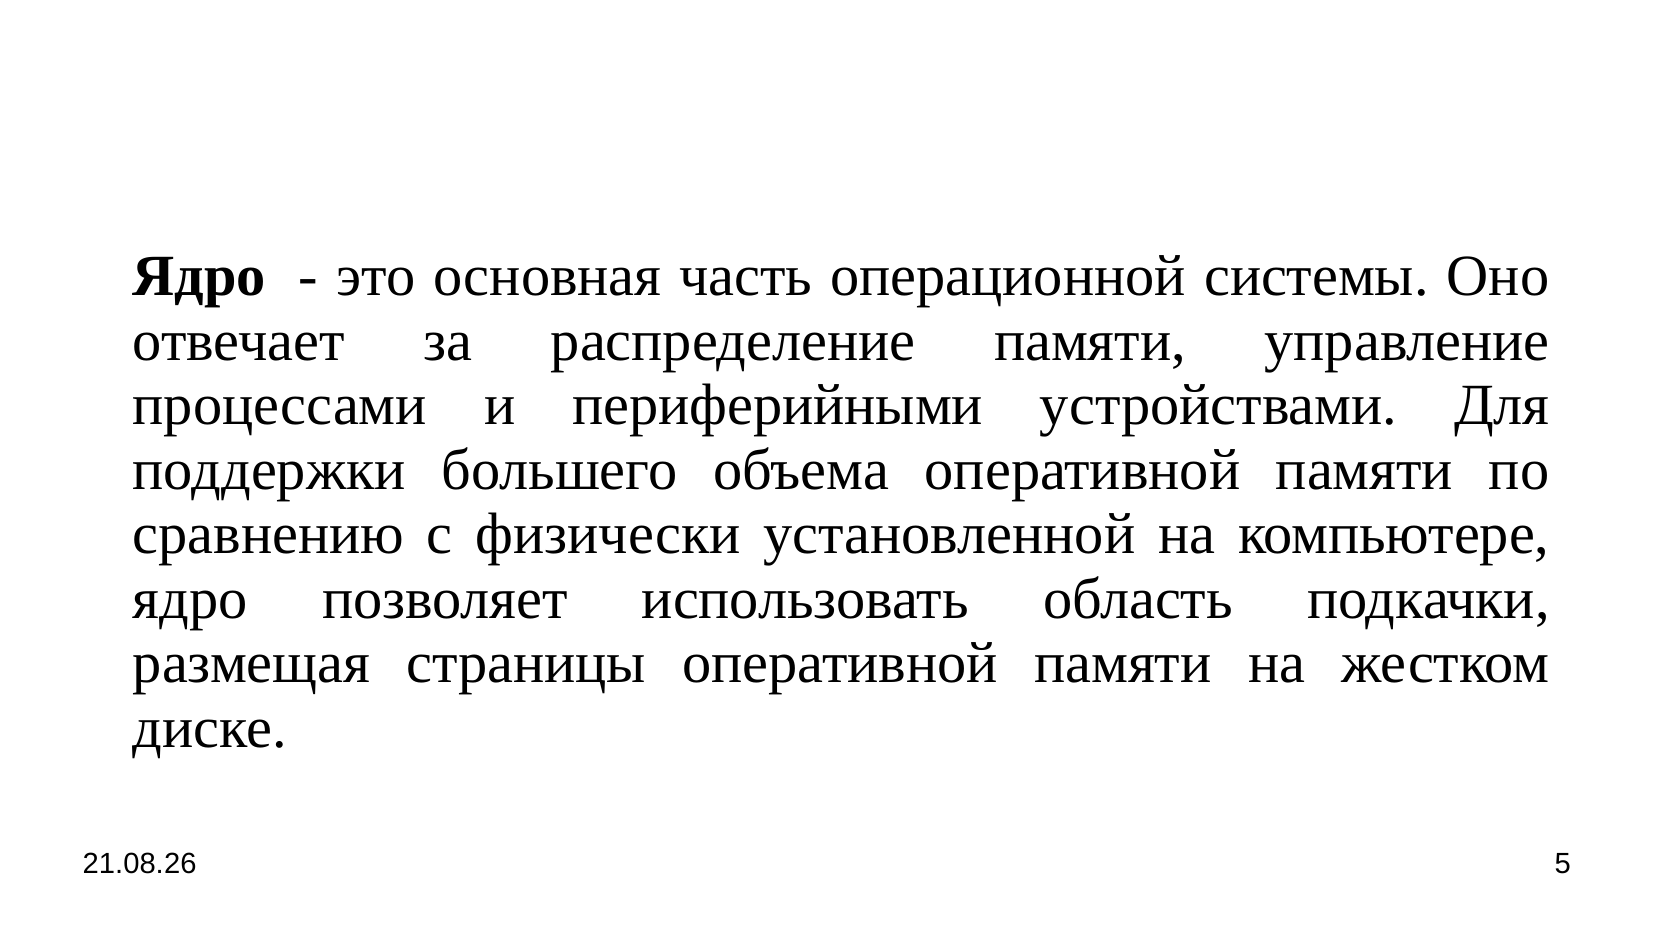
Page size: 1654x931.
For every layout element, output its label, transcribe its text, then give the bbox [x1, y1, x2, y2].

text_box Ядро - это основная часть операционной системы. Оно отвечает за распределение памяти, управление процессами и периферийными устройствами. Для поддержки большего объема оперативной памяти по сравнению с физически установленной на компьютере, ядро позволяет использовать область подкачки, размещая страницы оперативной памяти на жестком диске. [118, 236, 1565, 718]
